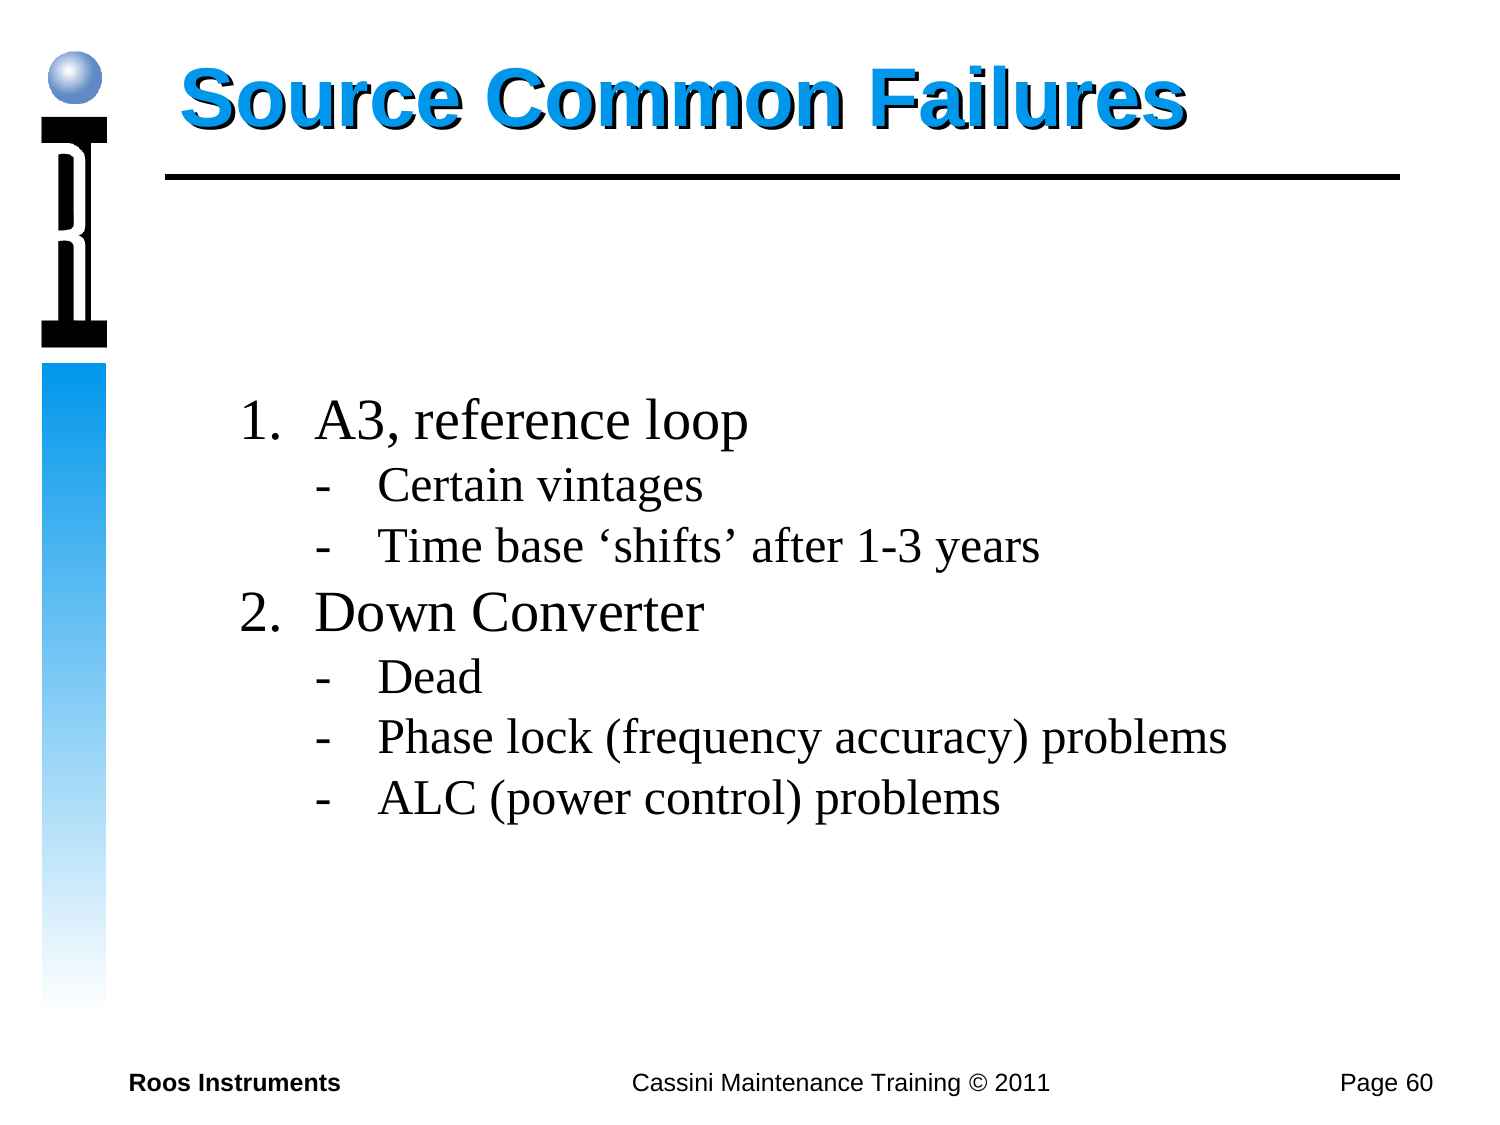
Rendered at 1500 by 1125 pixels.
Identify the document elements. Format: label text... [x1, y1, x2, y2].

title Source Common Failures [165, 43, 1441, 152]
list A3, reference loop Certain vintages Time base ‘shifts’ after 1-3 years Down Converter Dead Phase lock (frequency accuracy) problems ALC (power control) problems [150, 304, 1426, 1005]
